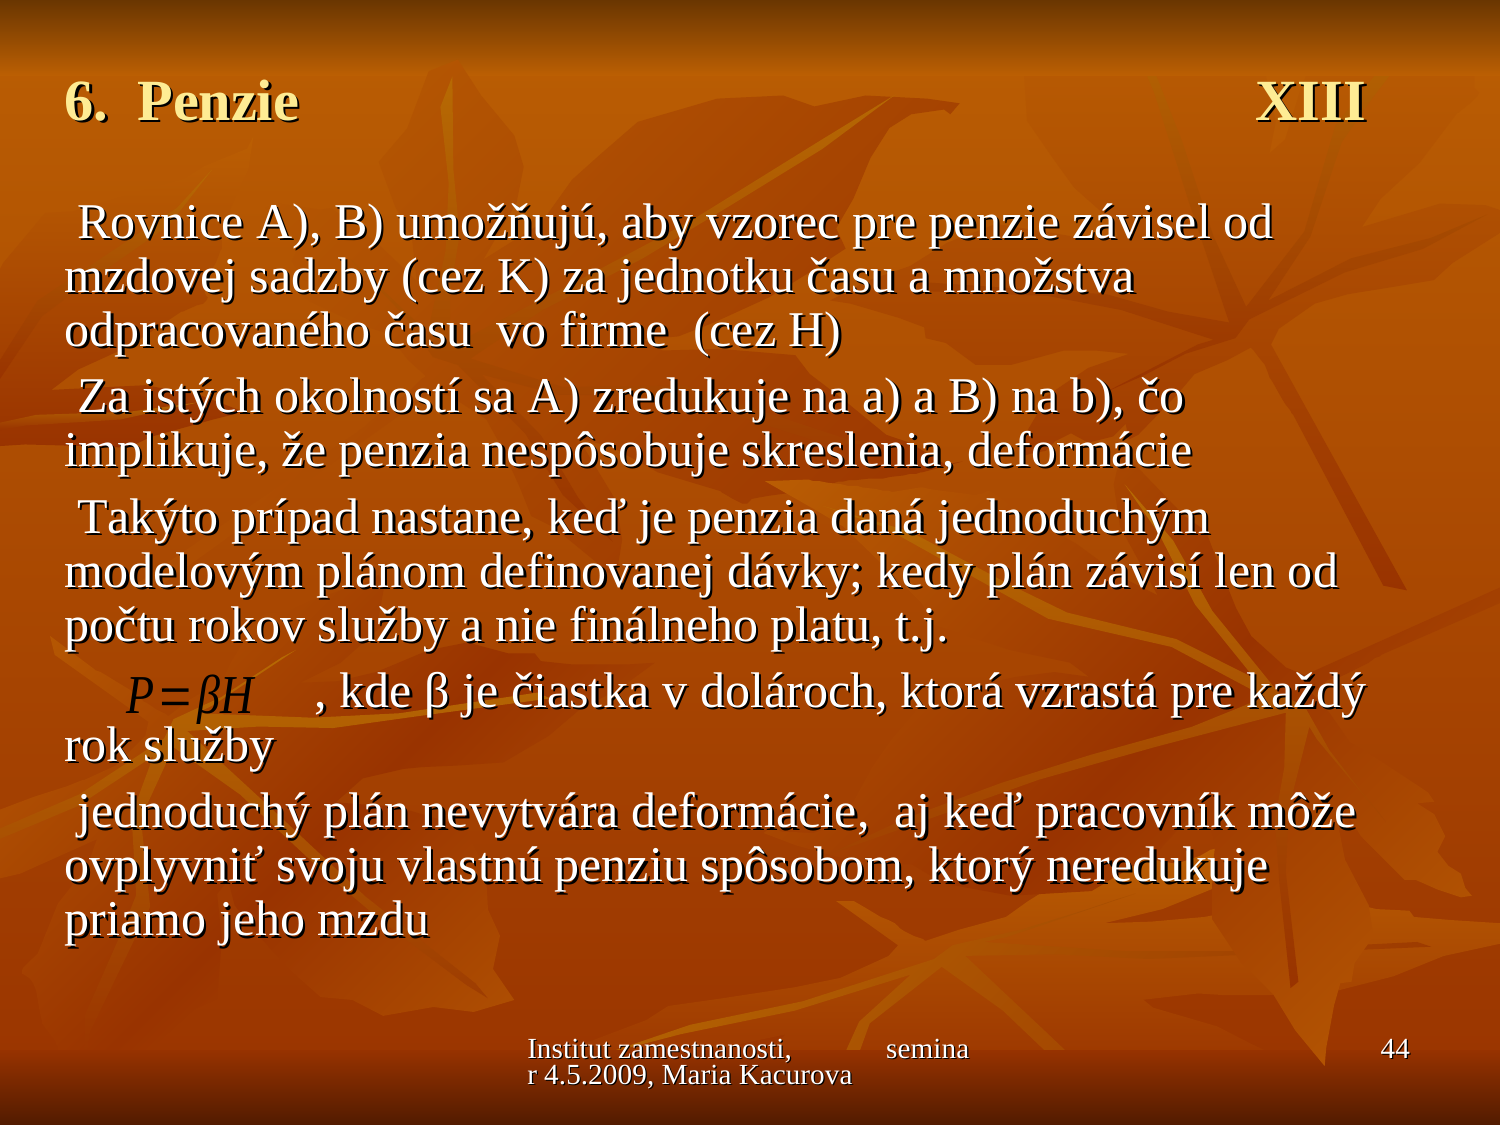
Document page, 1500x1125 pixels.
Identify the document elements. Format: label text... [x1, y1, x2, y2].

list [49, 249, 1425, 1001]
text_box Rovnice A), B) umožňujú, aby vzorec pre penzie závisel od mzdovej sadzby (cez K) za jednotku času a množstva odpracovaného času vo firme (cez H) Za istých okolností sa A) zredukuje na a) a B) na b), čo implikuje, že penzia nespôsobuje skreslenia, deformácie Takýto prípad nastane, keď je penzia daná jednoduchým modelovým plánom definovanej dávky; kedy plán závisí len od počtu rokov služby a nie finálneho platu, t.j. , kde β je čiastka v dolároch, ktorá vzrastá pre každý rok služby jednoduchý plán nevytvára deformácie, aj keď pracovník môže ovplyvniť svoju vlastnú penziu spôsobom, ktorý neredukuje priamo jeho mzdu [49, 187, 1413, 955]
chart [112, 662, 276, 724]
title 6. Penzie XIII [49, 54, 1413, 187]
